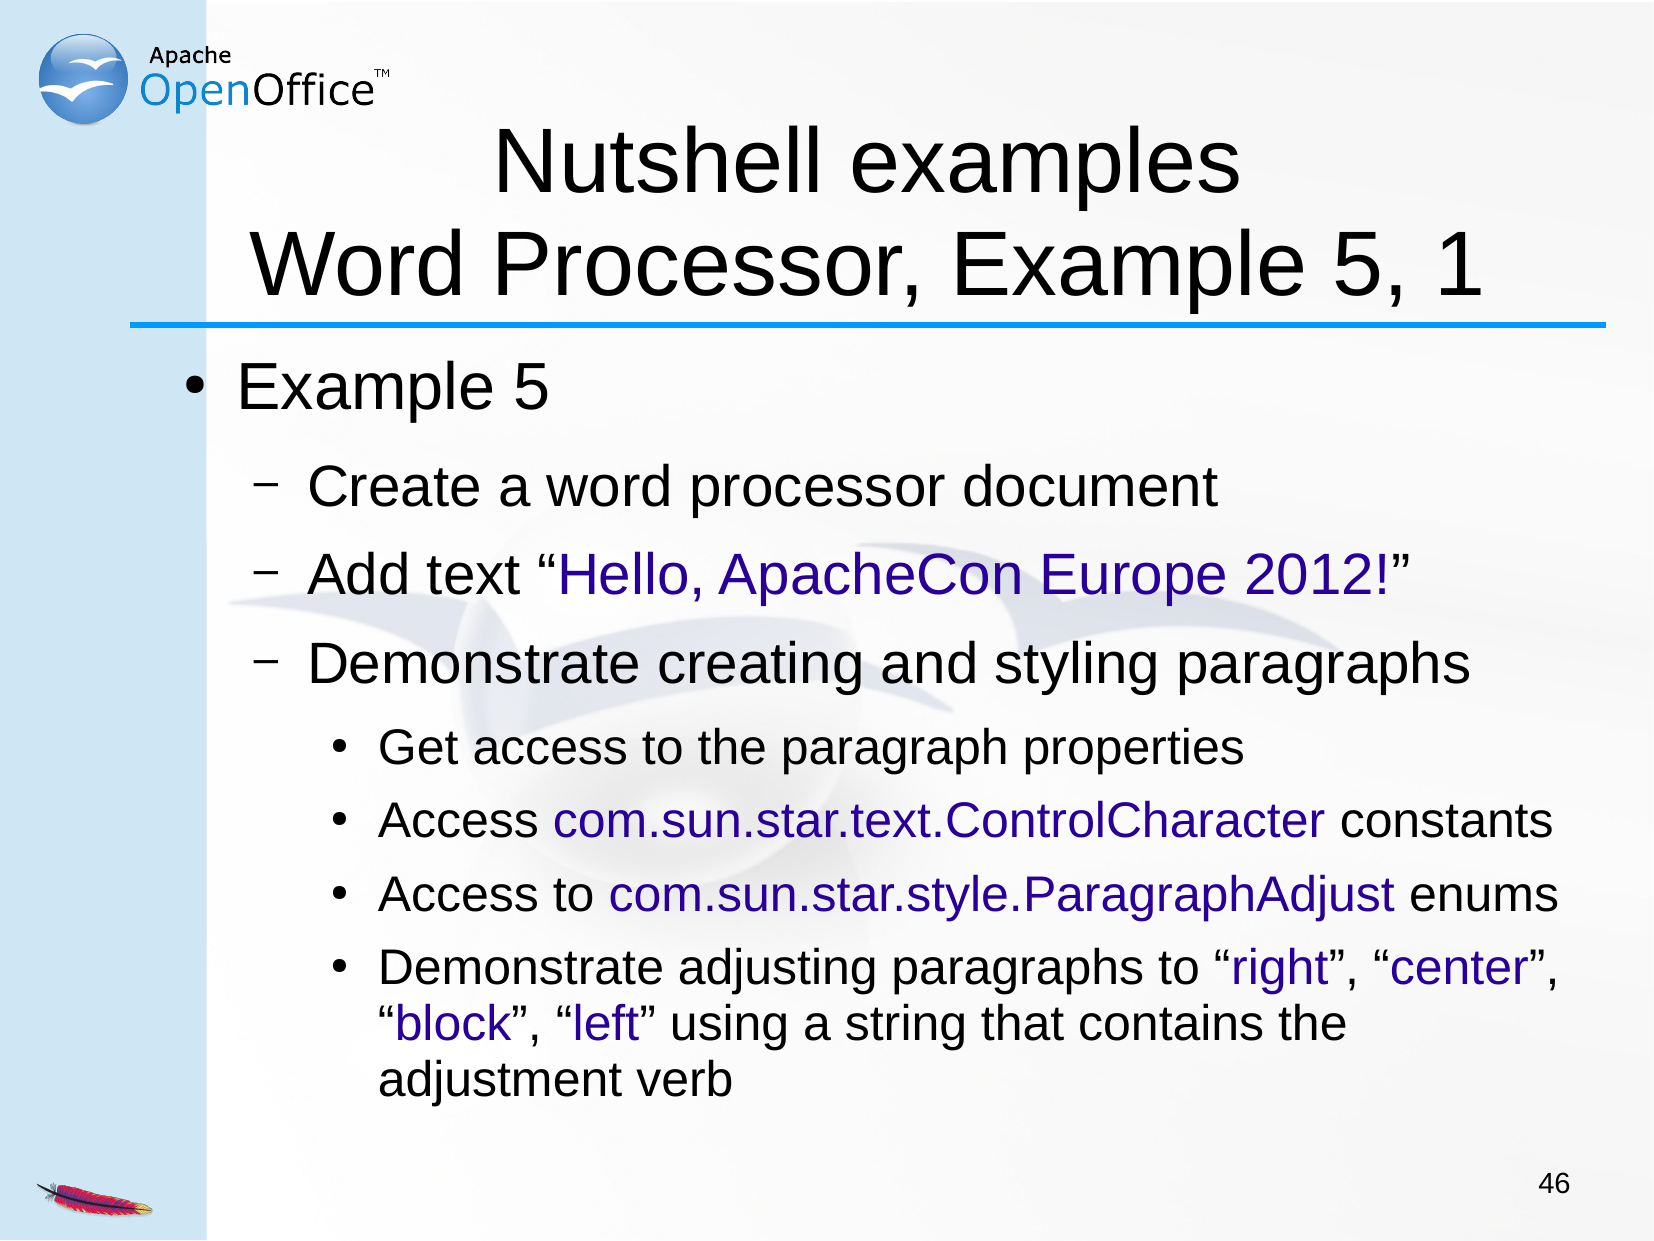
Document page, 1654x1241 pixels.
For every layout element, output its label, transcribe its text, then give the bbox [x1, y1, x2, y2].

list Example 5 Create a word processor document Add text “Hello, ApacheCon Europe 2012!” Demonstrate creating and styling paragraphs Get access to the paragraph properties Access com.sun.star.text.ControlCharacter constants Access to com.sun.star.style.ParagraphAdjust enums Demonstrate adjusting paragraphs to “right”, “center”, “block”, “left” using a string that contains the adjustment verb [165, 349, 1571, 1168]
title Nutshell examples Word Processor, Example 5, 1 [165, 108, 1571, 316]
picture [35, 2, 1654, 1241]
picture [35, 1181, 154, 1219]
